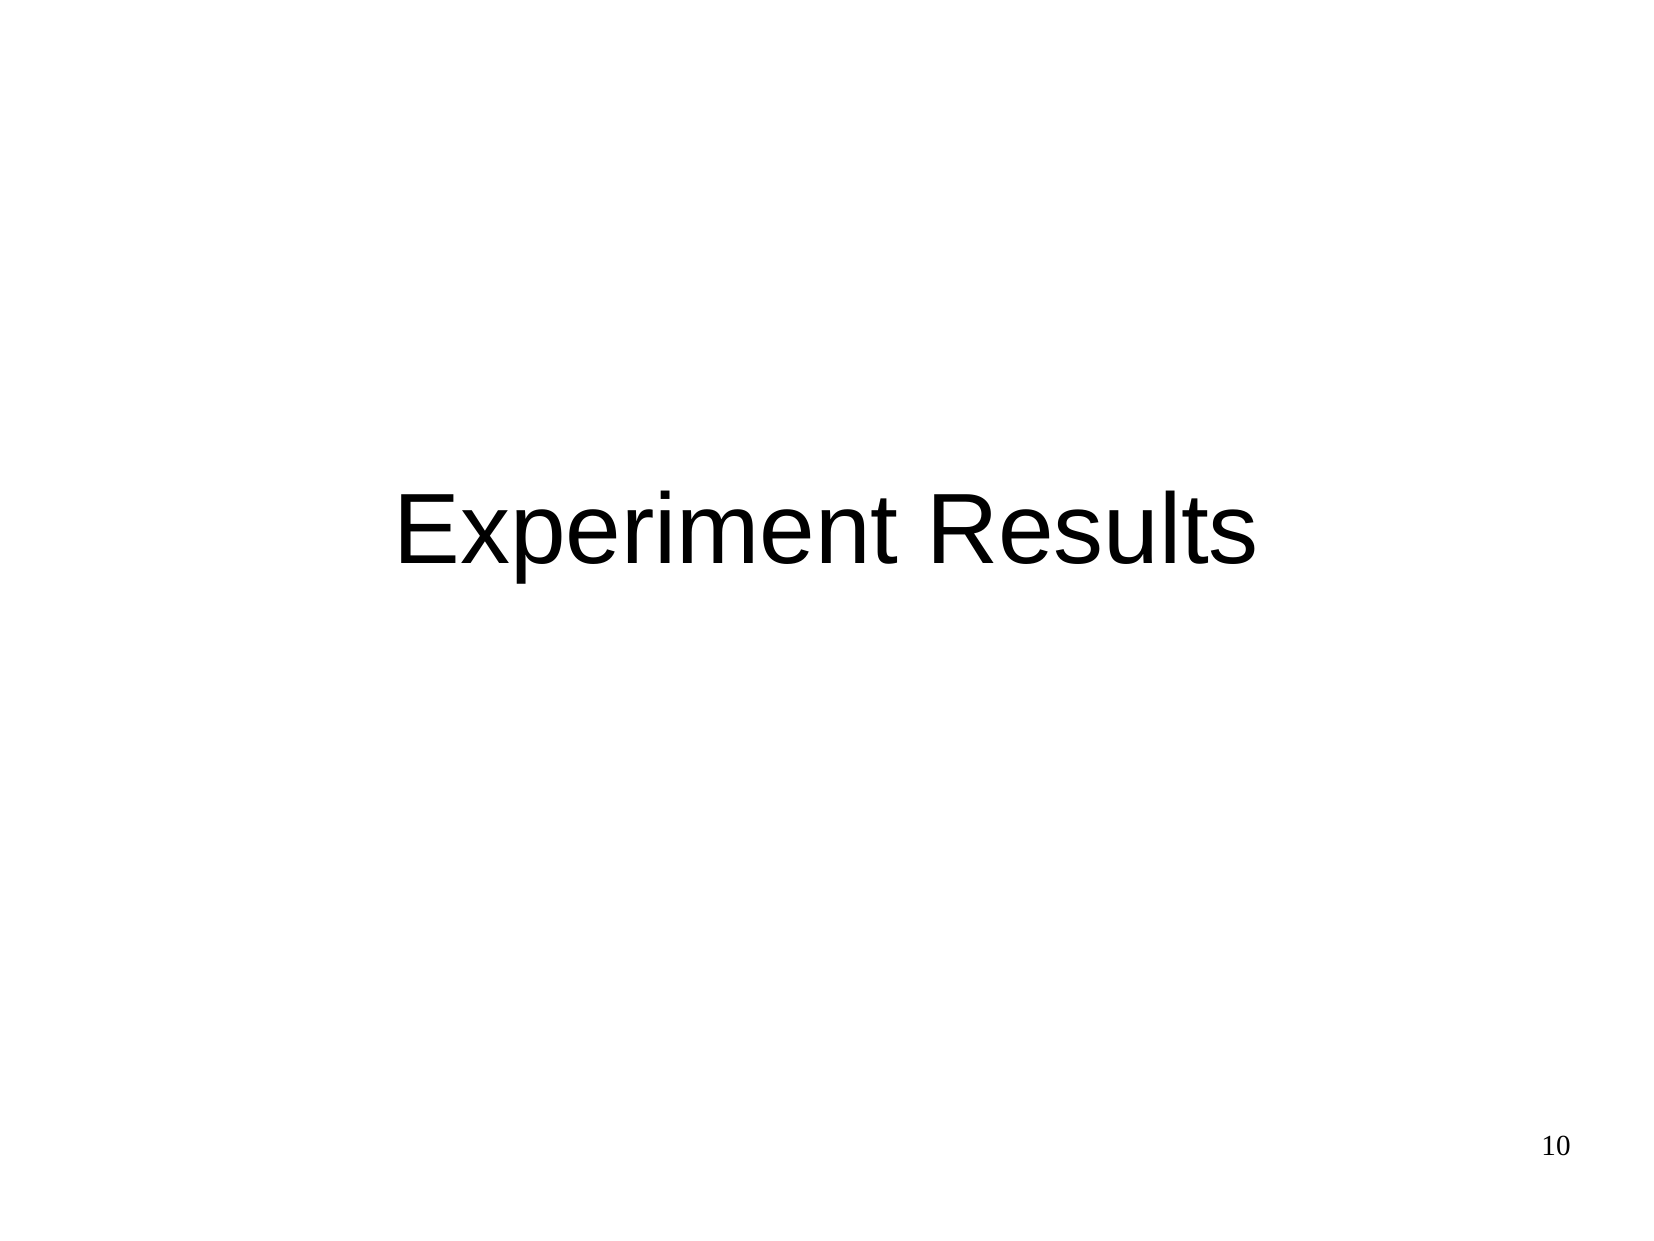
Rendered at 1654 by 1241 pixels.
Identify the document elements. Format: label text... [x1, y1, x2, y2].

subtitle Experiment Results [82, 49, 1571, 1010]
